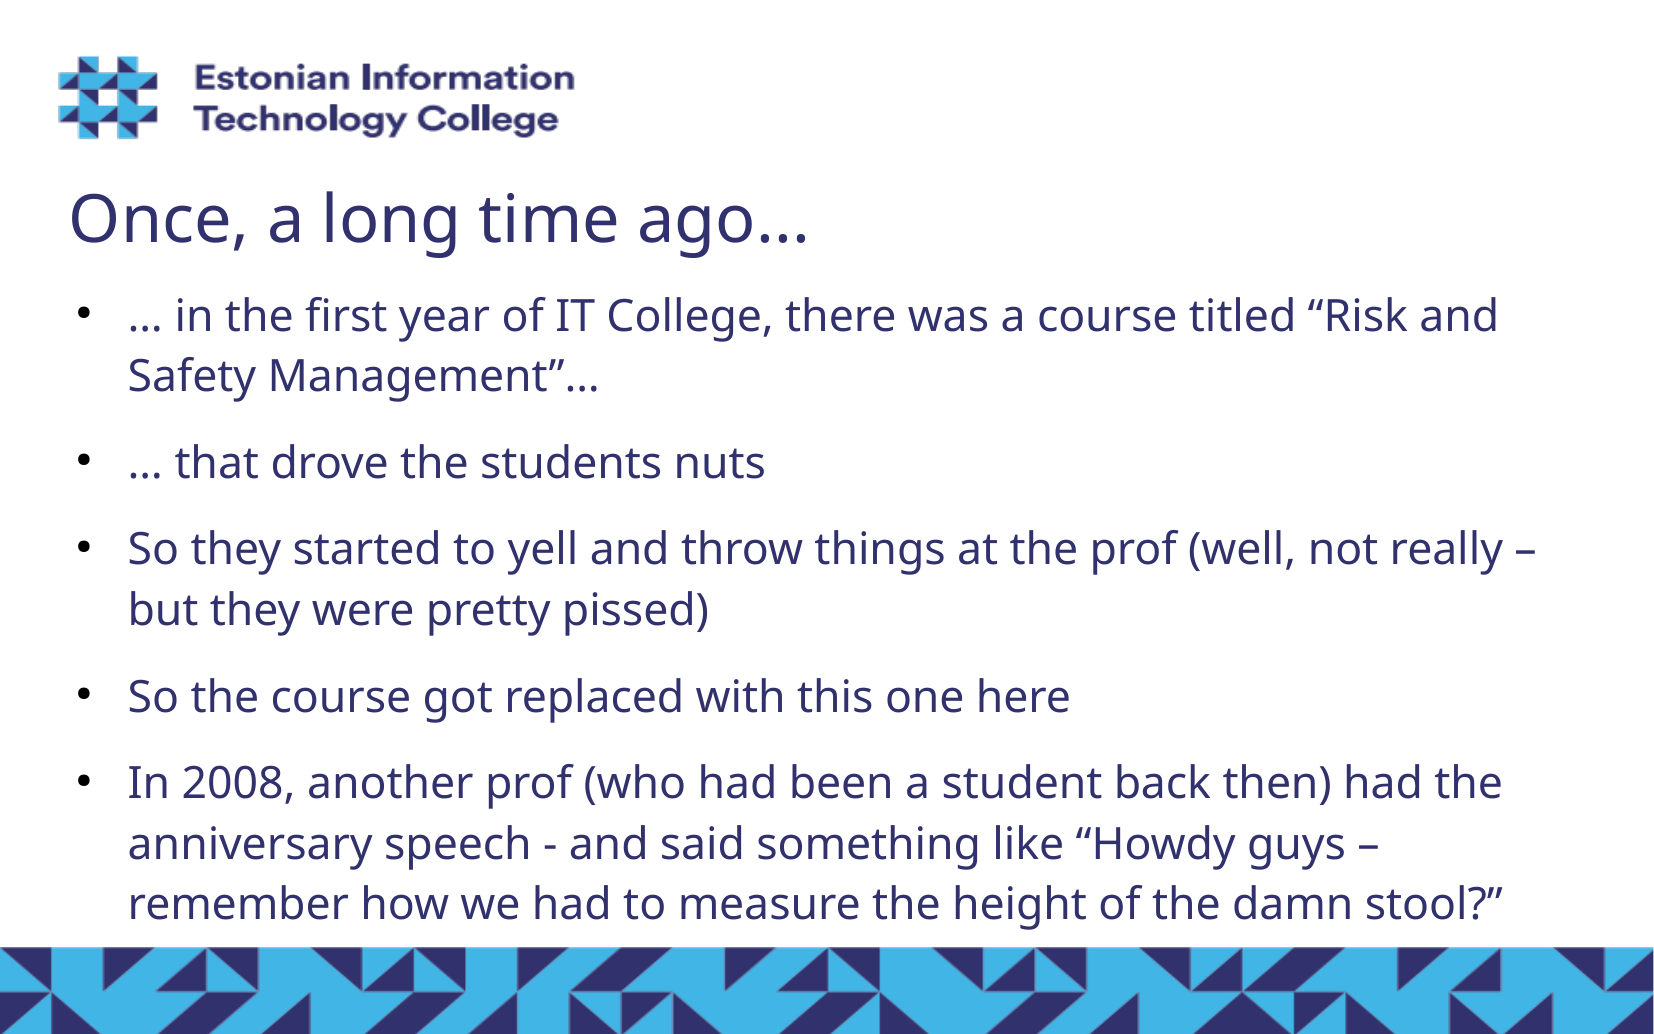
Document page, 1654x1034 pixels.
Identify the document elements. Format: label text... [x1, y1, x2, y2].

list … in the first year of IT College, there was a course titled “Risk and Safety Management”… … that drove the students nuts So they started to yell and throw things at the prof (well, not really – but they were pretty pissed) So the course got replaced with this one here In 2008, another prof (who had been a student back then) had the anniversary speech - and said something like “Howdy guys – remember how we had to measure the height of the damn stool?” [59, 283, 1595, 936]
title Once, a long time ago... [68, 147, 1536, 283]
